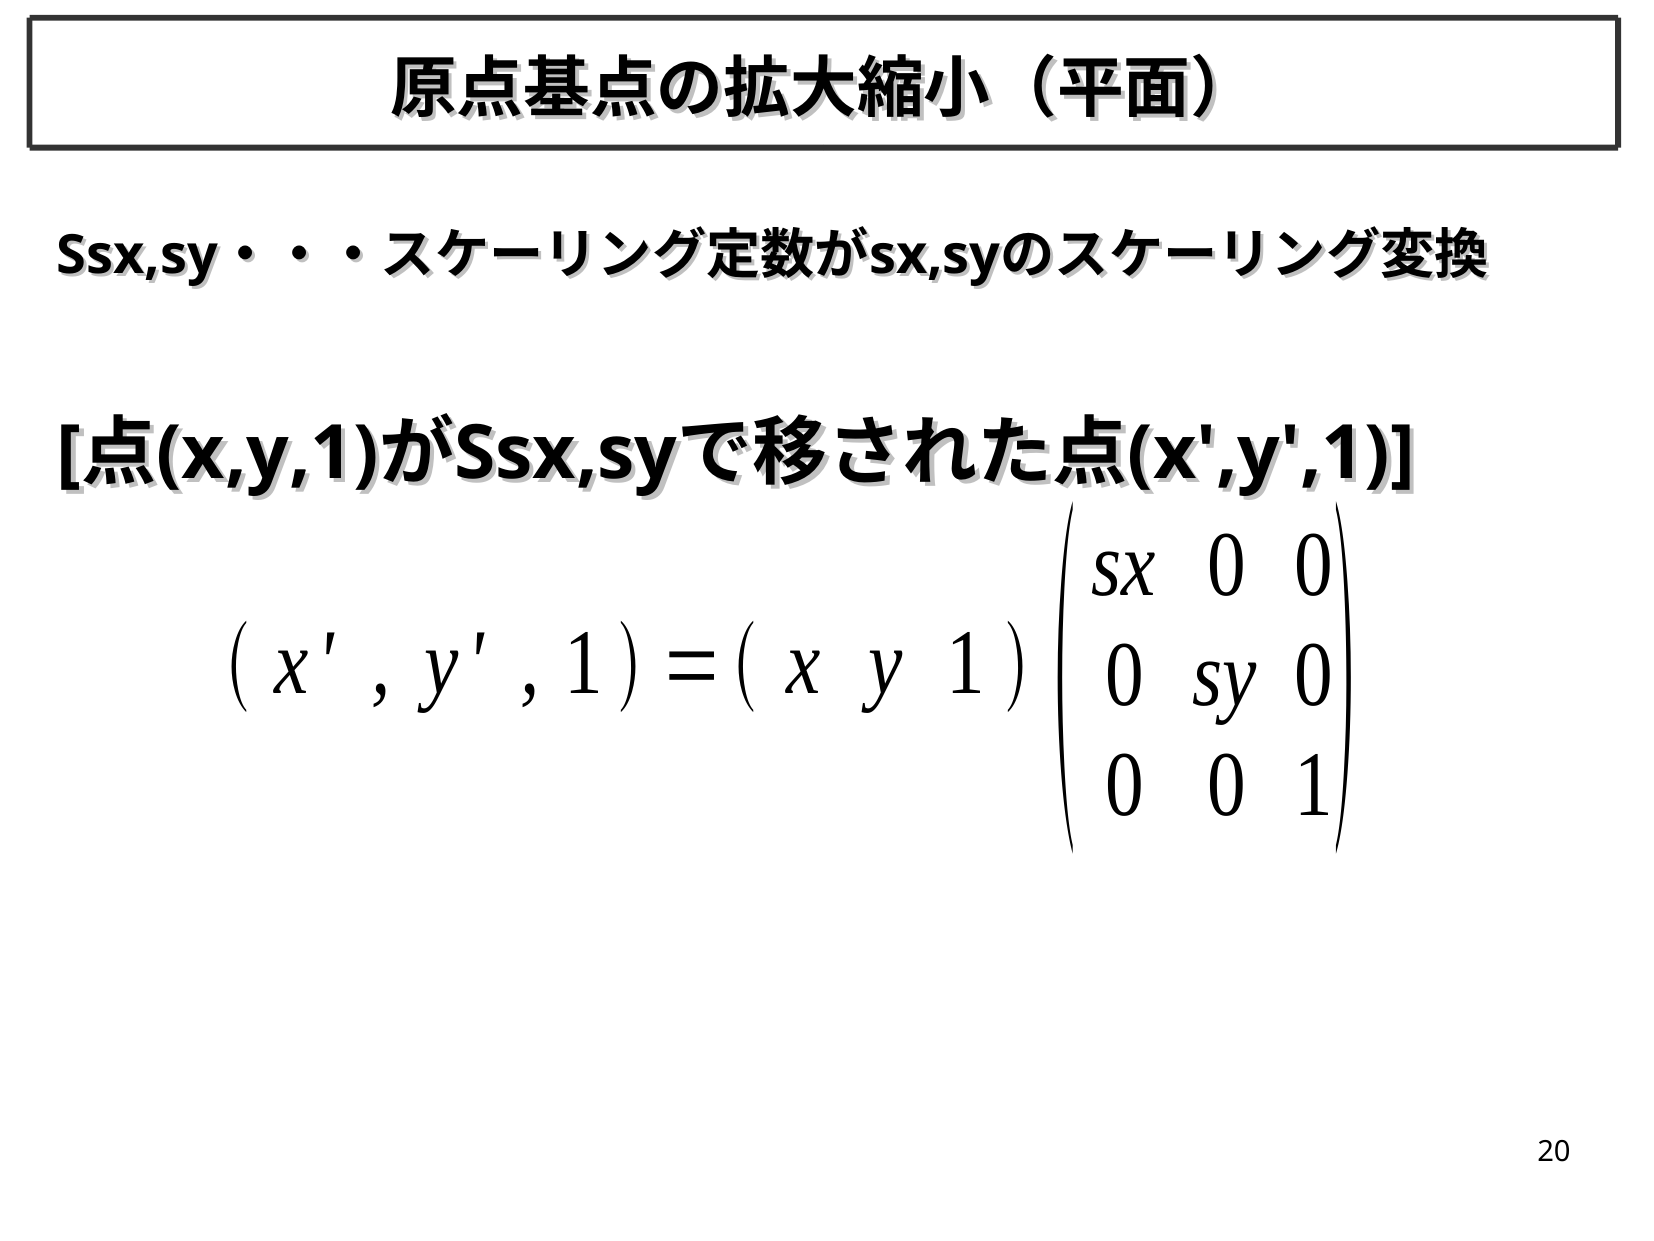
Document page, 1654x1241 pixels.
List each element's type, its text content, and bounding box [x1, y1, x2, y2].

text_box 原点基点の拡大縮小（平面） [29, 17, 1619, 148]
chart [206, 497, 1385, 857]
text_box Ssx,sy・・・スケーリング定数がsx,syのスケーリング変換 [点(x,y,1)がSsx,syで移された点(x',y',1)] [42, 202, 1558, 443]
